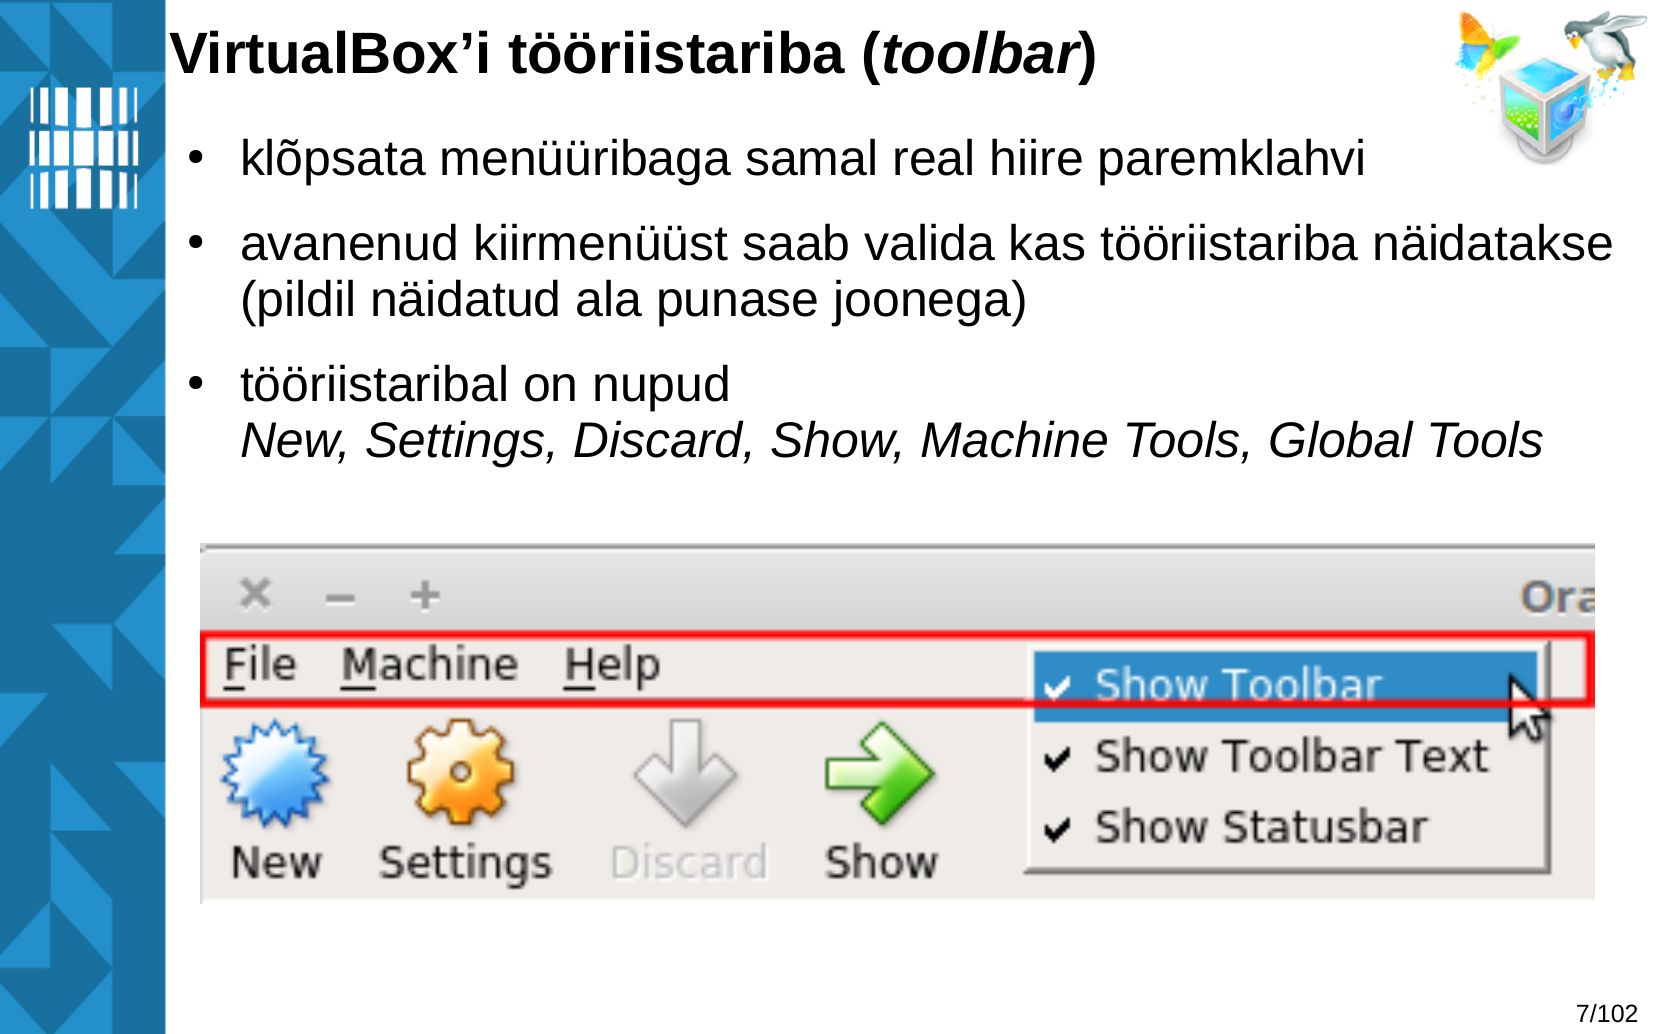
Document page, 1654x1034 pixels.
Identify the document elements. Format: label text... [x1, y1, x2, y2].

picture [1452, 7, 1653, 166]
picture [200, 543, 1595, 905]
list klõpsata menüüribaga samal real hiire paremklahvi avanenud kiirmenüüst saab valida kas tööriistariba näidatakse (pildil näidatud ala punase joonega) tööriistaribal on nupud New, Settings, Discard, Show, Machine Tools, Global Tools [169, 129, 1630, 497]
title VirtualBox’i tööriistariba (toolbar) [169, 11, 1571, 95]
